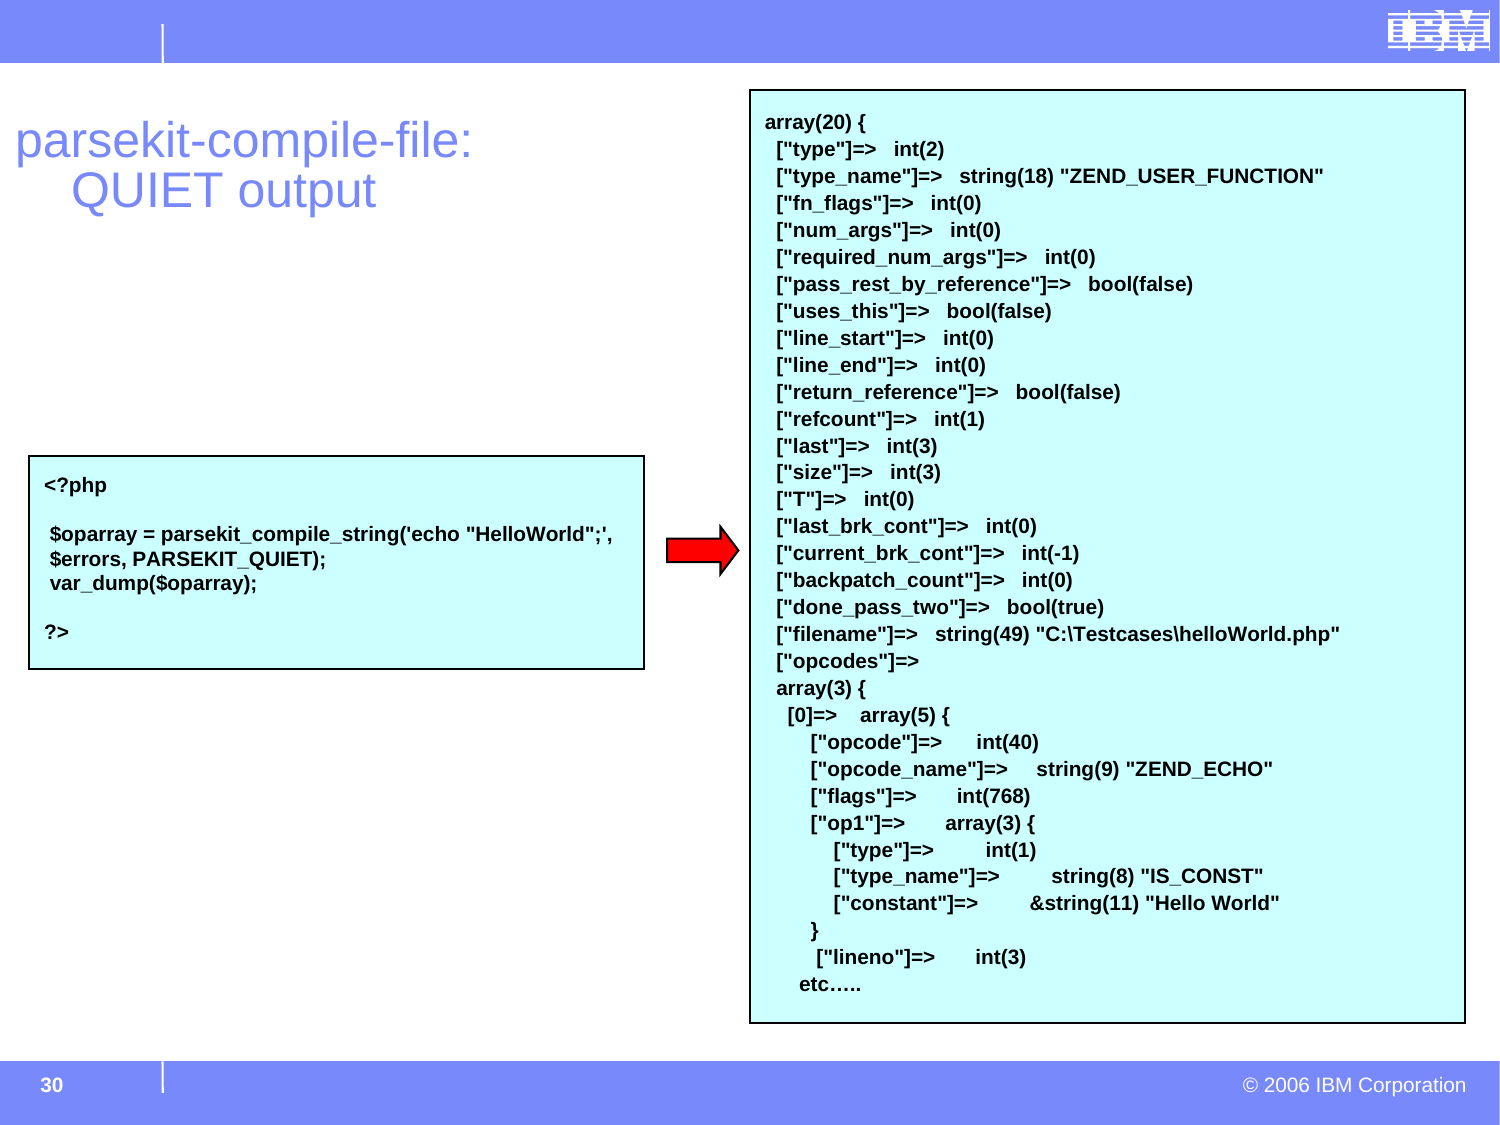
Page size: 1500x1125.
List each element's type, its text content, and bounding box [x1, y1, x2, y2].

text_box [667, 526, 739, 575]
text_box array(20) { ["type"]=> int(2)‏ ["type_name"]=> string(18) "ZEND_USER_FUNCTION" ["fn_flags"]=> int(0)‏ ["num_args"]=> int(0)‏ ["required_num_args"]=> int(0)‏ ["pass_rest_by_reference"]=> bool(false)‏ ["uses_this"]=> bool(false)‏ ["line_start"]=> int(0)‏ ["line_end"]=> int(0)‏ ["return_reference"]=> bool(false)‏ ["refcount"]=> int(1)‏ ["last"]=> int(3)‏ ["size"]=> int(3)‏ ["T"]=> int(0)‏ ["last_brk_cont"]=> int(0)‏ ["current_brk_cont"]=> int(-1)‏ ["backpatch_count"]=> int(0)‏ ["done_pass_two"]=> bool(true)‏ ["filename"]=> string(49) "C:\Testcases\helloWorld.php" ["opcodes"]=> array(3) { [0]=> array(5) { ["opcode"]=> int(40)‏ ["opcode_name"]=> string(9) "ZEND_ECHO" ["flags"]=> int(768)‏ ["op1"]=> array(3) { ["type"]=> int(1)‏ ["type_name"]=> string(8) "IS_CONST" ["constant"]=> &string(11) "Hello World" } ["lineno"]=> int(3)‏ etc….. [749, 90, 1465, 1024]
text_box <?php $oparray = parsekit_compile_string('echo "HelloWorld";', $errors, PARSEKIT_QUIET); var_dump($oparray); ?> [29, 456, 644, 669]
text_box parsekit-compile-file: QUIET output [0, 101, 749, 225]
